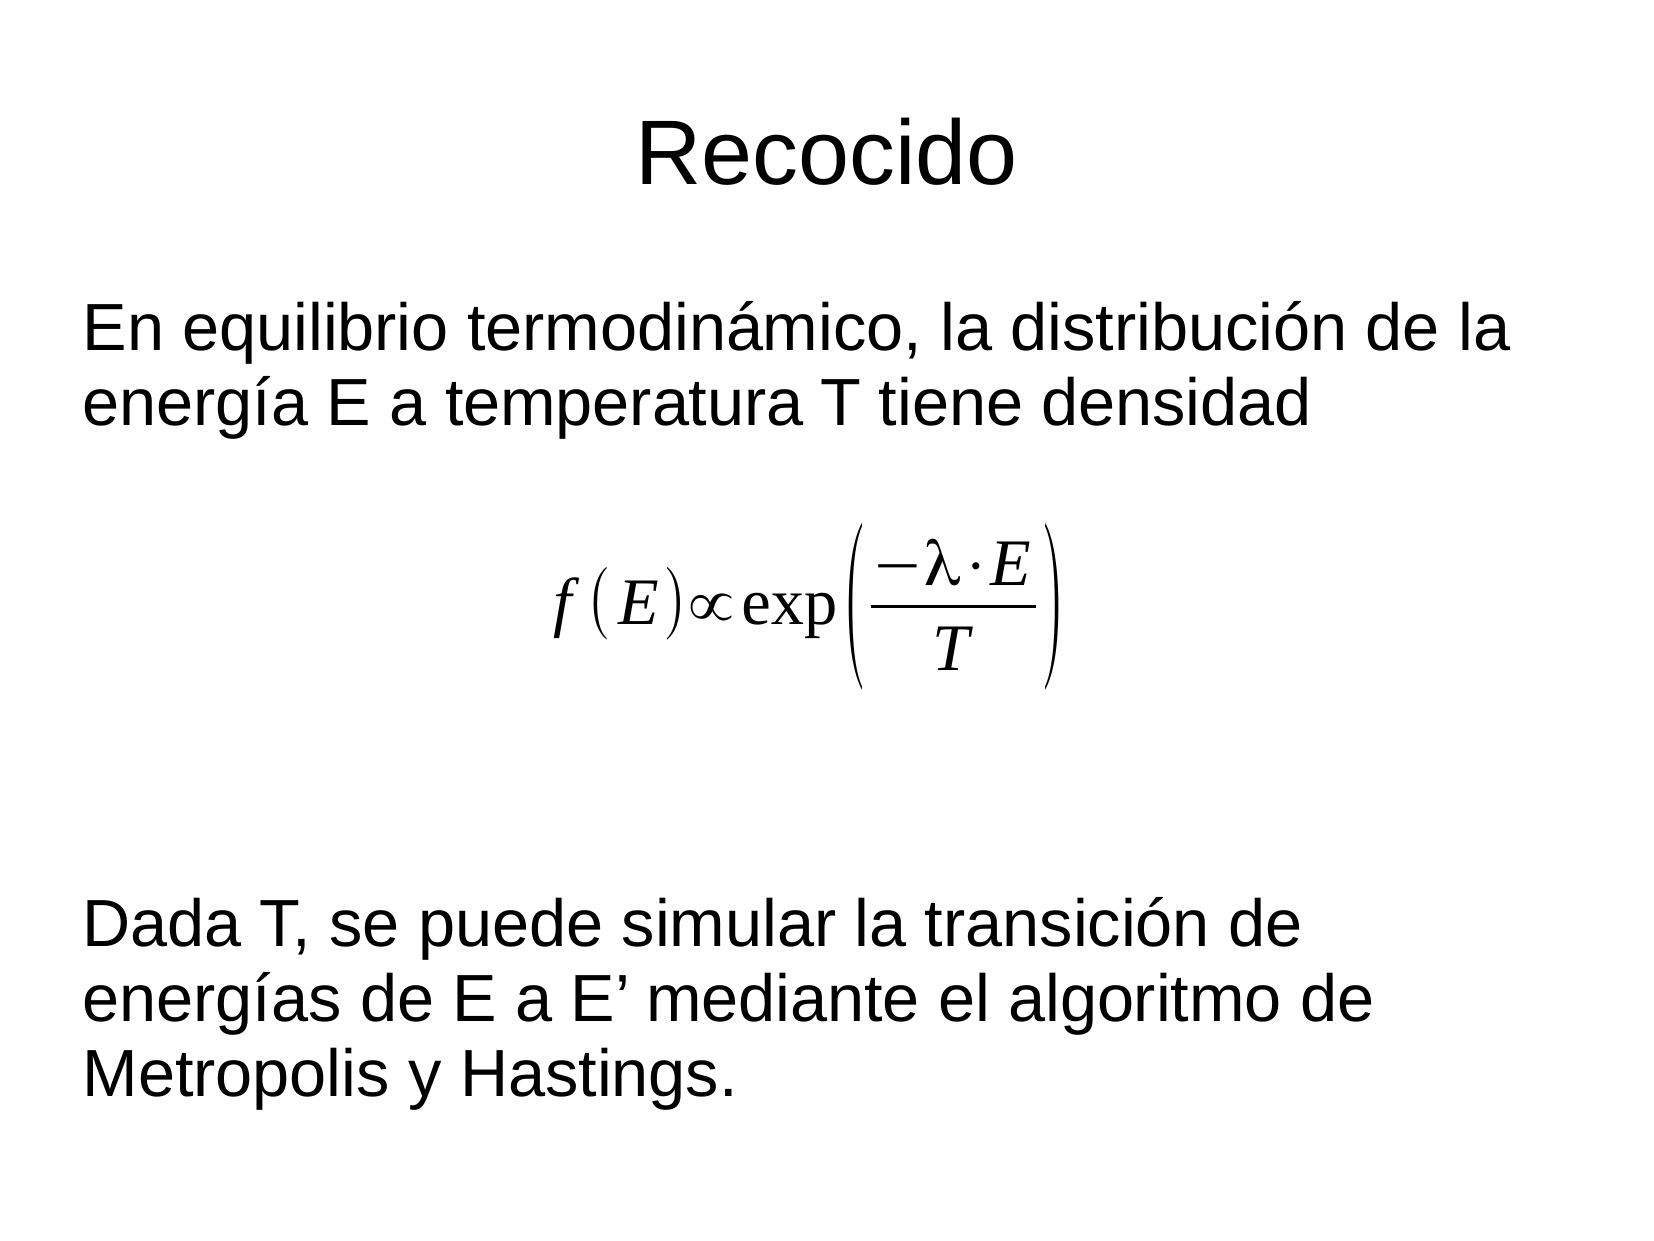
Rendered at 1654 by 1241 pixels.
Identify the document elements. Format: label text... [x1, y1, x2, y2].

list En equilibrio termodinámico, la distribución de la energía E a temperatura T tiene densidad Dada T, se puede simular la transición de energías de E a E’ mediante el algoritmo de Metropolis y Hastings. [82, 290, 1571, 1158]
title Recocido [82, 49, 1571, 257]
chart [546, 518, 1071, 693]
